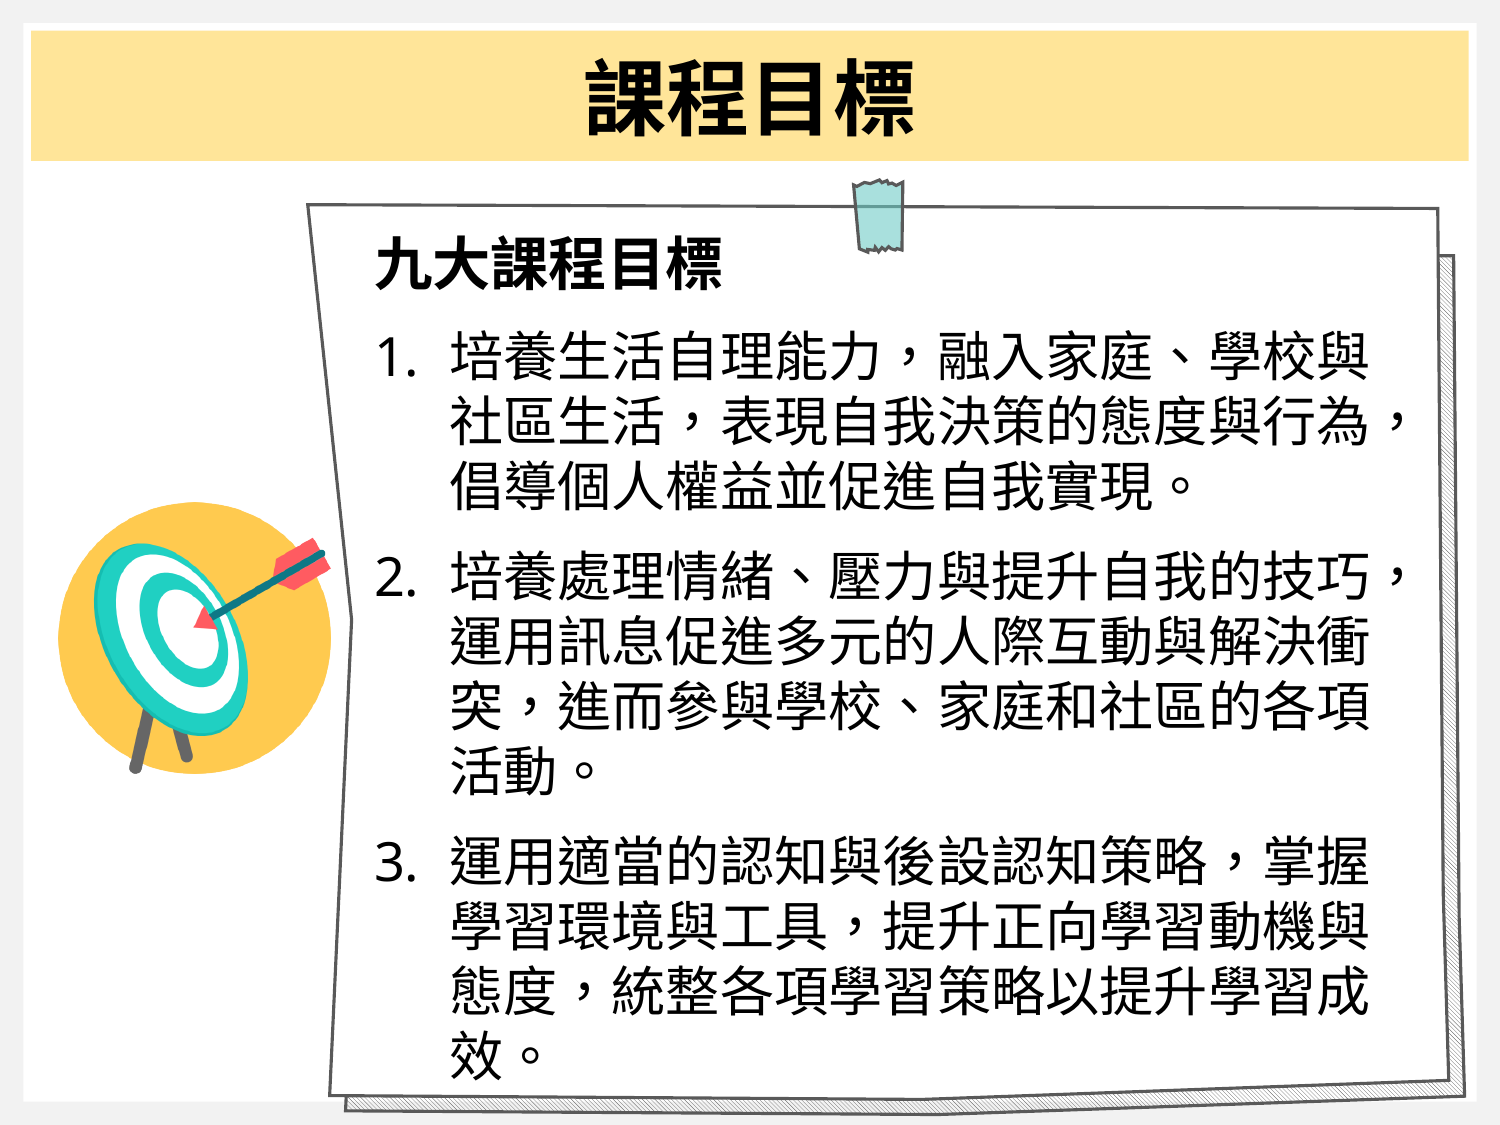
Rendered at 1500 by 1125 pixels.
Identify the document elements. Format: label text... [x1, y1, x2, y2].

text_box 課程目標 [31, 30, 1469, 161]
text_box [307, 179, 1465, 1115]
text_box 九大課程目標 培養生活自理能力，融入家庭、學校與社區生活，表現自我決策的態度與行為，倡導個人權益並促進自我實現。 培養處理情緒、壓力與提升自我的技巧，運用訊息促進多元的人際互動與解決衝突，進而參與學校、家庭和社區的各項活動。 運用適當的認知與後設認知策略，掌握學習環境與工具，提升正向學習動機與態度，統整各項學習策略以提升學習成效。 [359, 220, 1415, 1095]
picture [58, 502, 331, 774]
